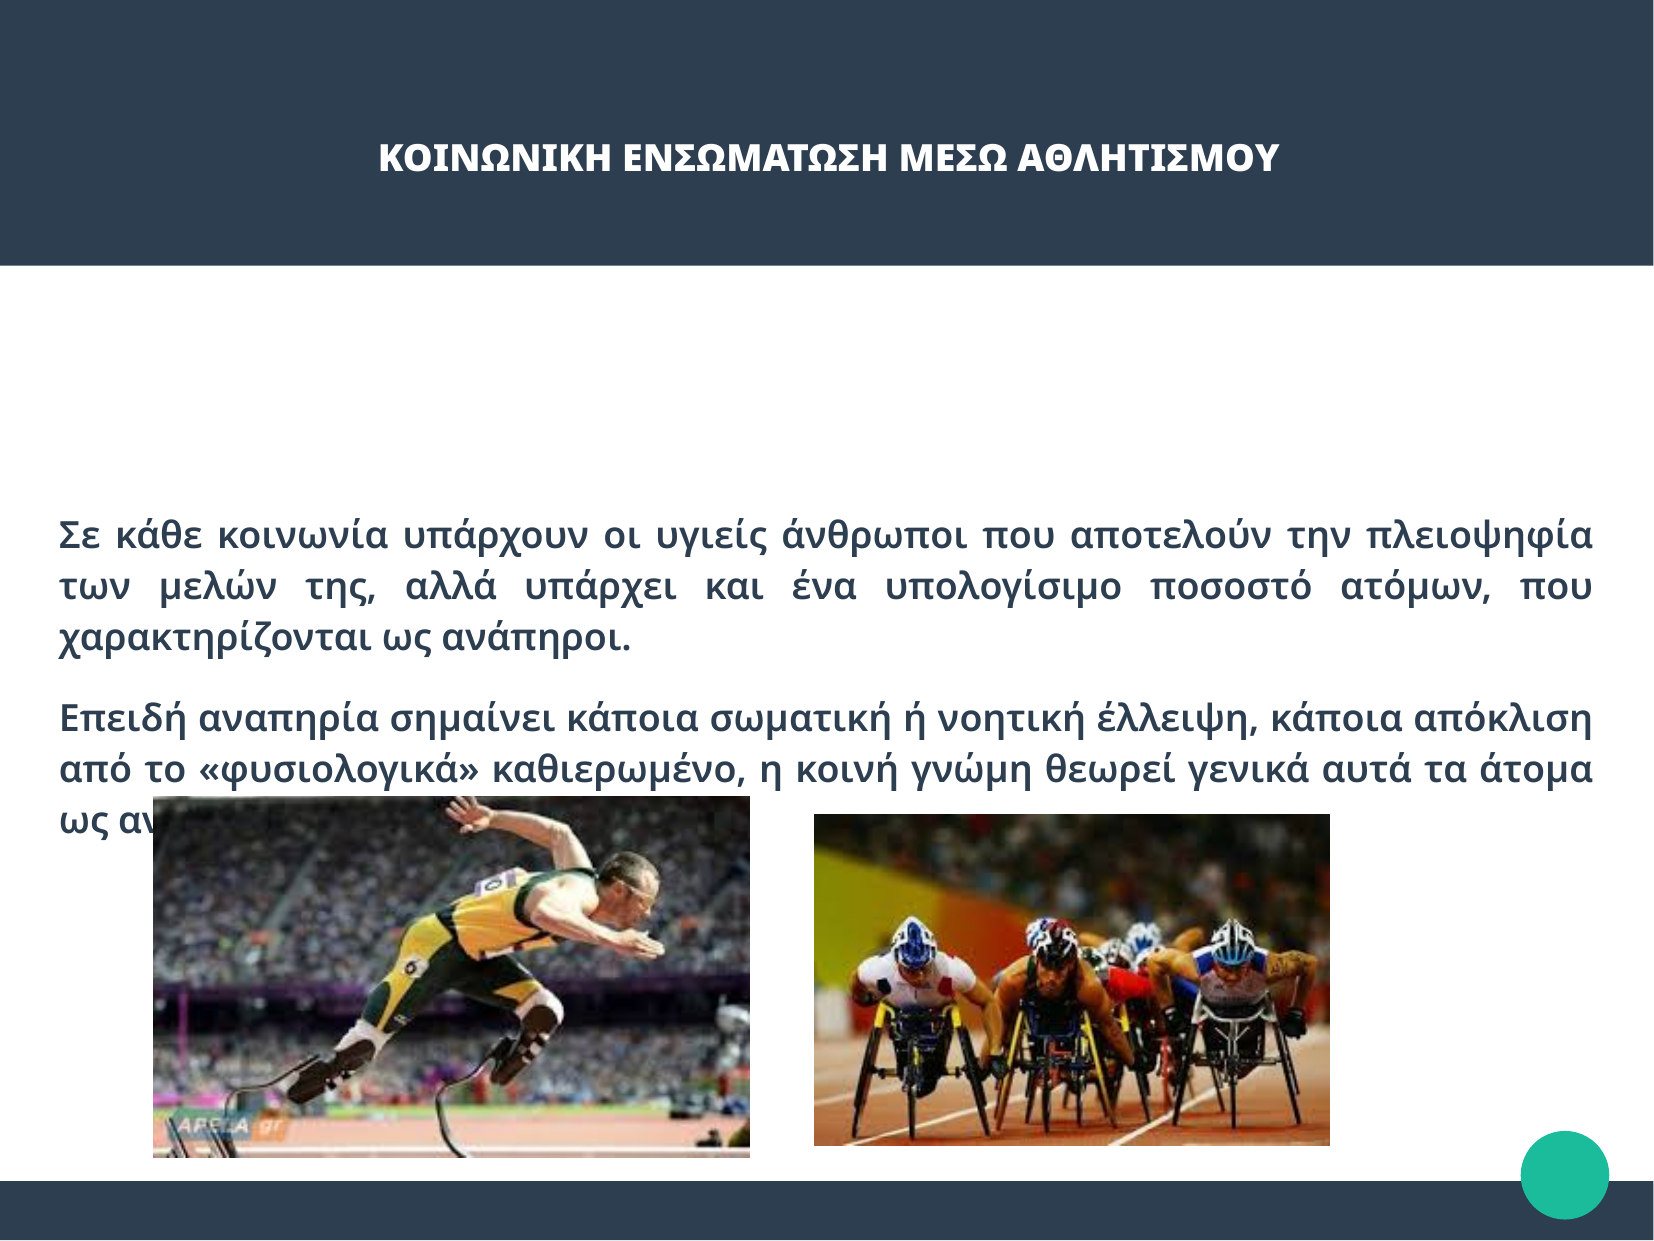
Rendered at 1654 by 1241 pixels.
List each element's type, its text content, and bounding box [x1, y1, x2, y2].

picture [153, 796, 750, 1158]
title ΚΟΙΝΩΝΙΚΗ ΕΝΣΩΜΑΤΩΣΗ ΜΕΣΩ ΑΘΛΗΤΙΣΜΟΥ [377, 82, 1300, 231]
picture [814, 814, 1330, 1146]
list Σε κάθε κοινωνία υπάρχουν οι υγιείς άνθρωποι που αποτελούν την πλειοψηφία των μελών της, αλλά υπάρχει και ένα υπολογίσιμο ποσοστό ατόμων, που χαρακτηρίζονται ως ανάπηροι. Επειδή αναπηρία σημαίνει κάποια σωματική ή νοητική έλλειψη, κάποια απόκλιση από το «φυσιολογικά» καθιερωμένο, η κοινή γνώμη θεωρεί γενικά αυτά τα άτομα ως ανίκανα. [59, 324, 1595, 1152]
